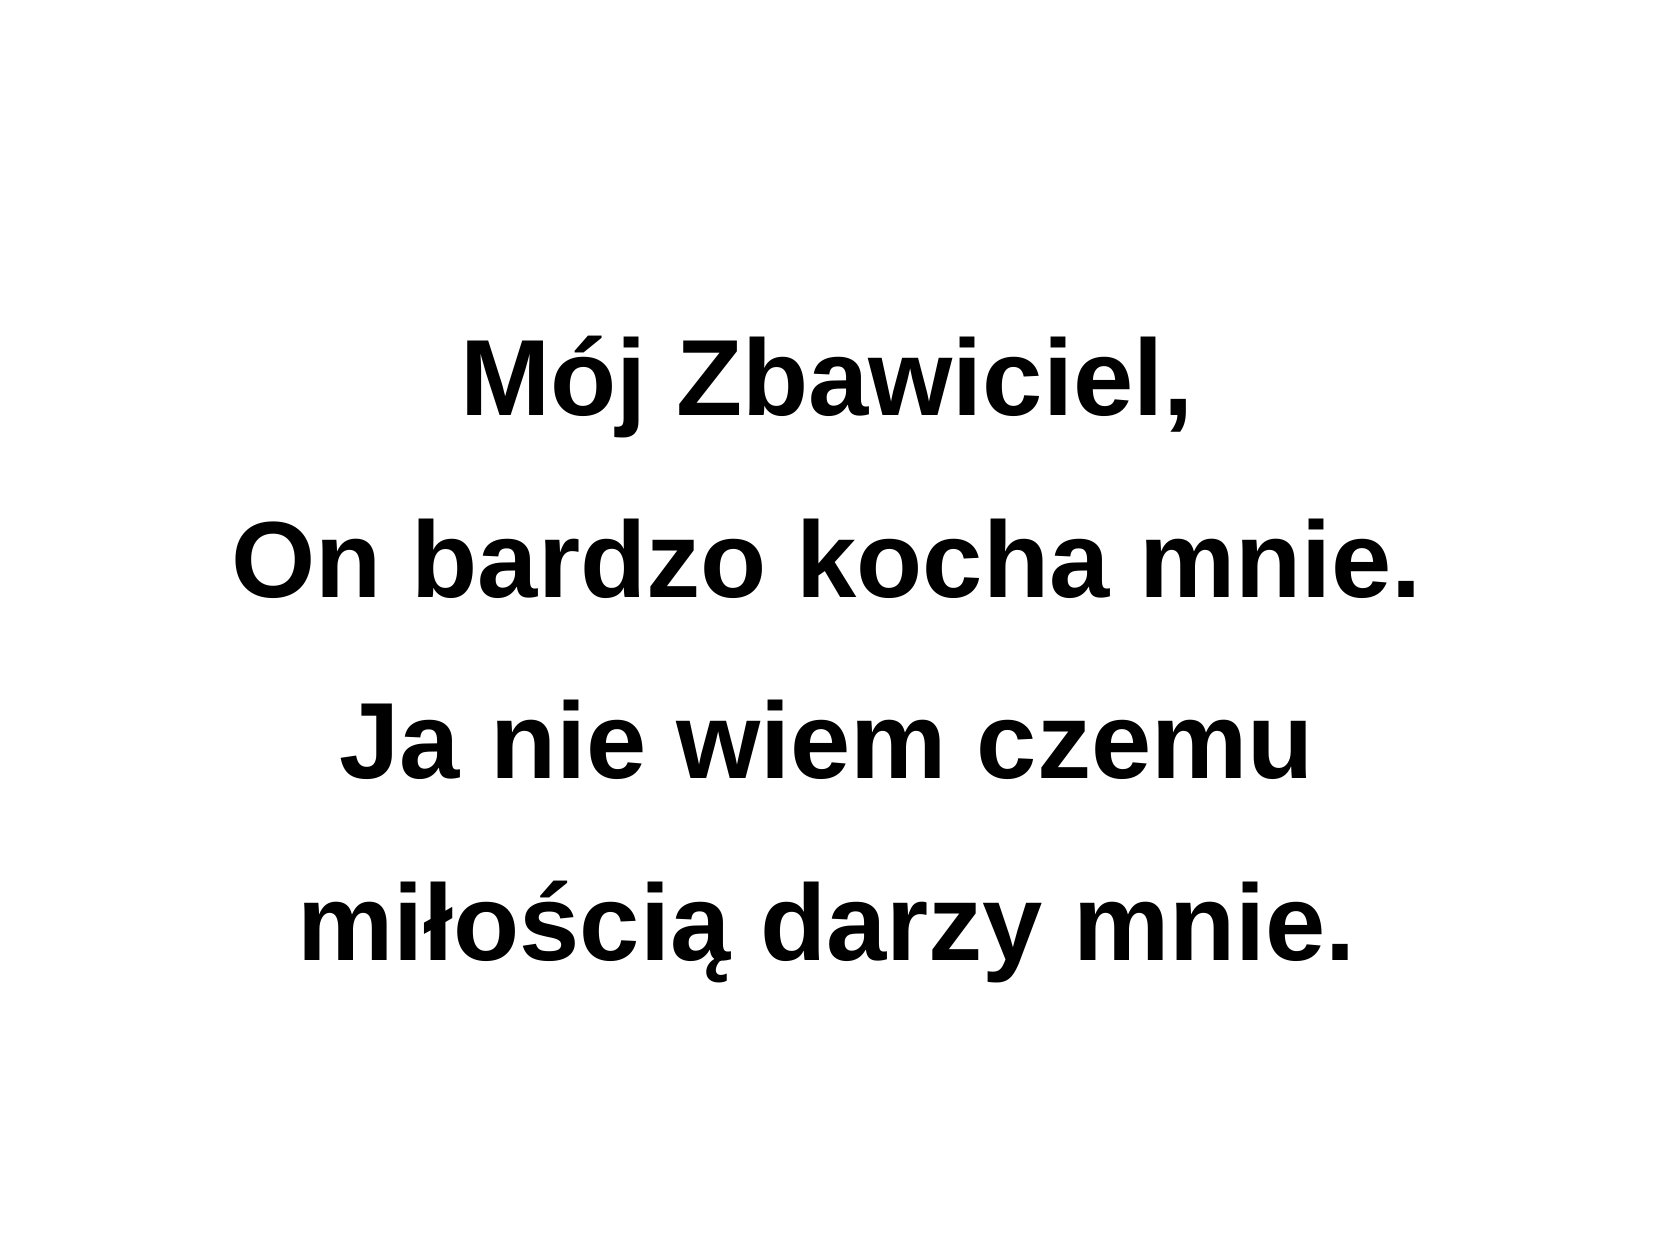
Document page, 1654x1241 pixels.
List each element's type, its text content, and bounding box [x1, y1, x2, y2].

subtitle Mój Zbawiciel, On bardzo kocha mnie. Ja nie wiem czemu miłością darzy mnie. [0, 0, 1654, 1241]
